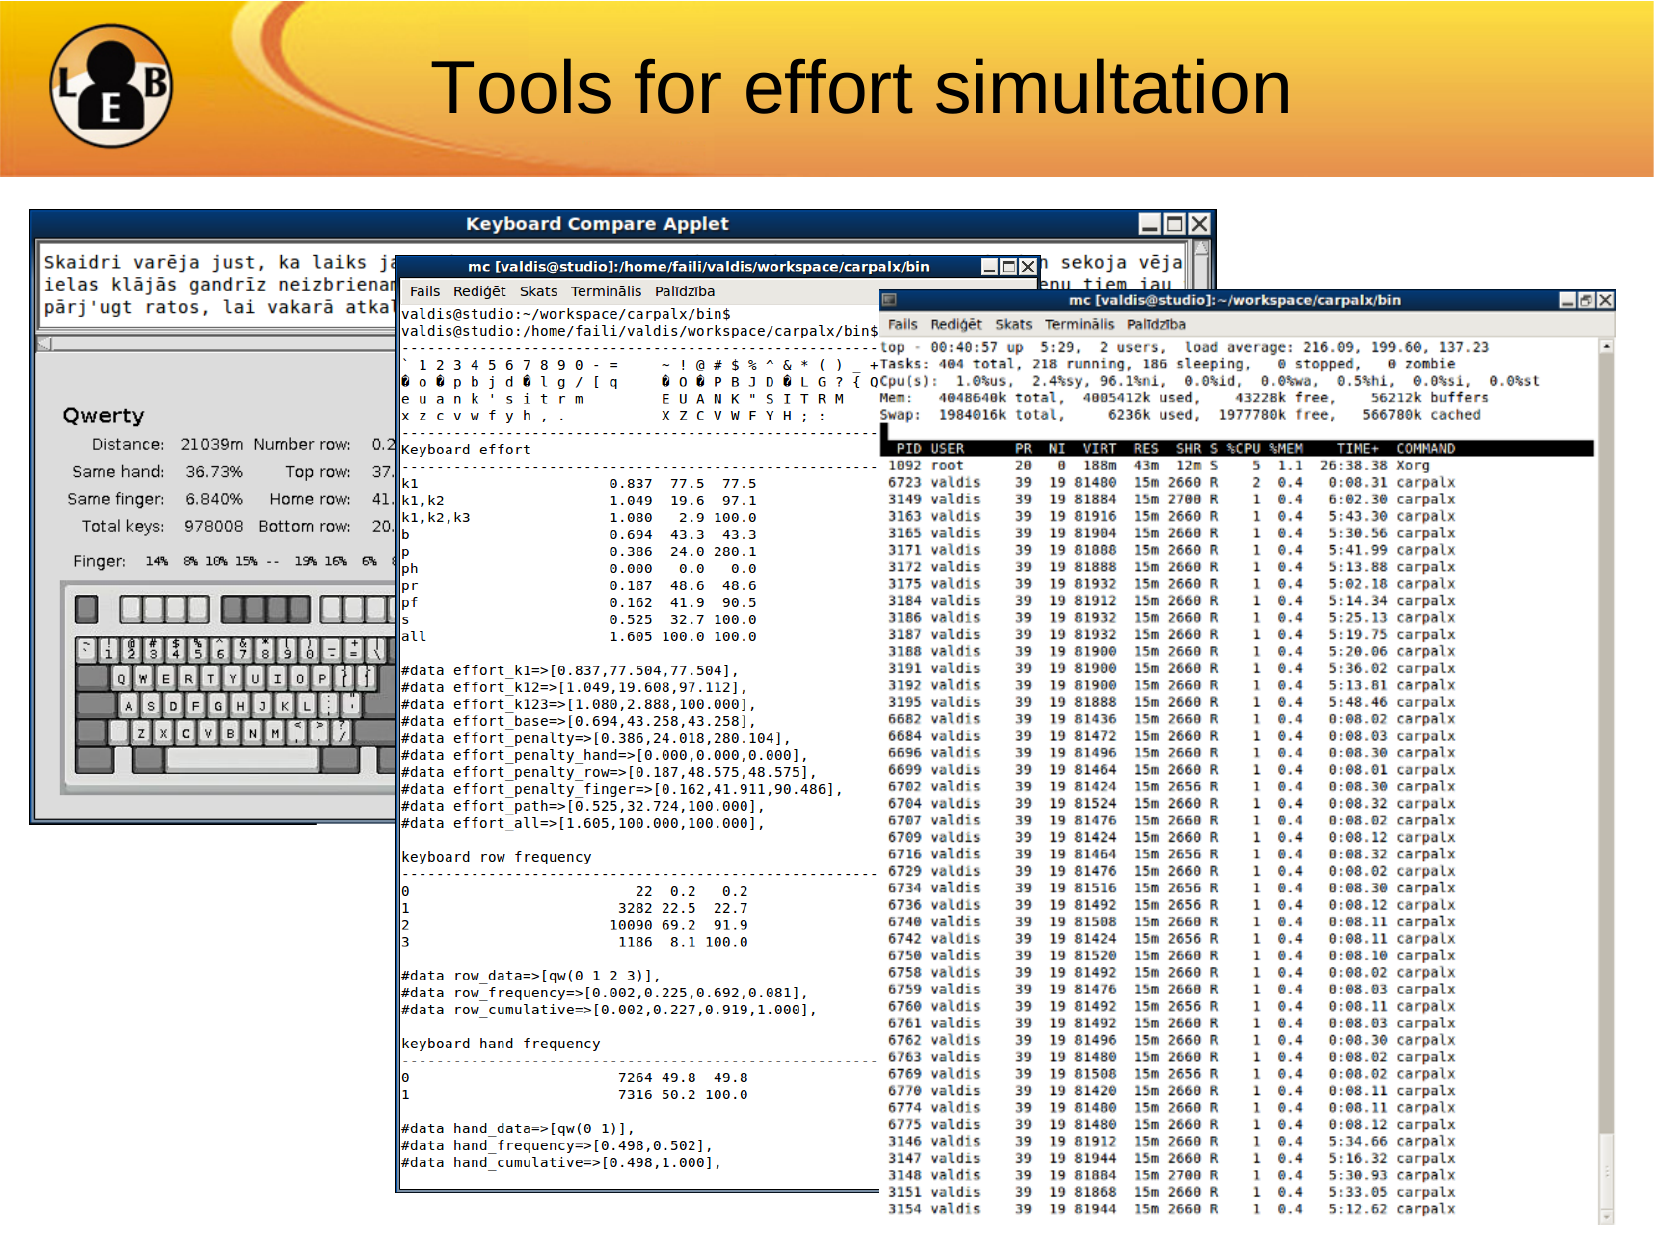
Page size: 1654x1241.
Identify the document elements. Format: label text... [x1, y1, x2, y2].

picture [29, 209, 1616, 1225]
title Tools for effort simultation [153, 41, 1571, 140]
picture [0, 1, 1654, 177]
